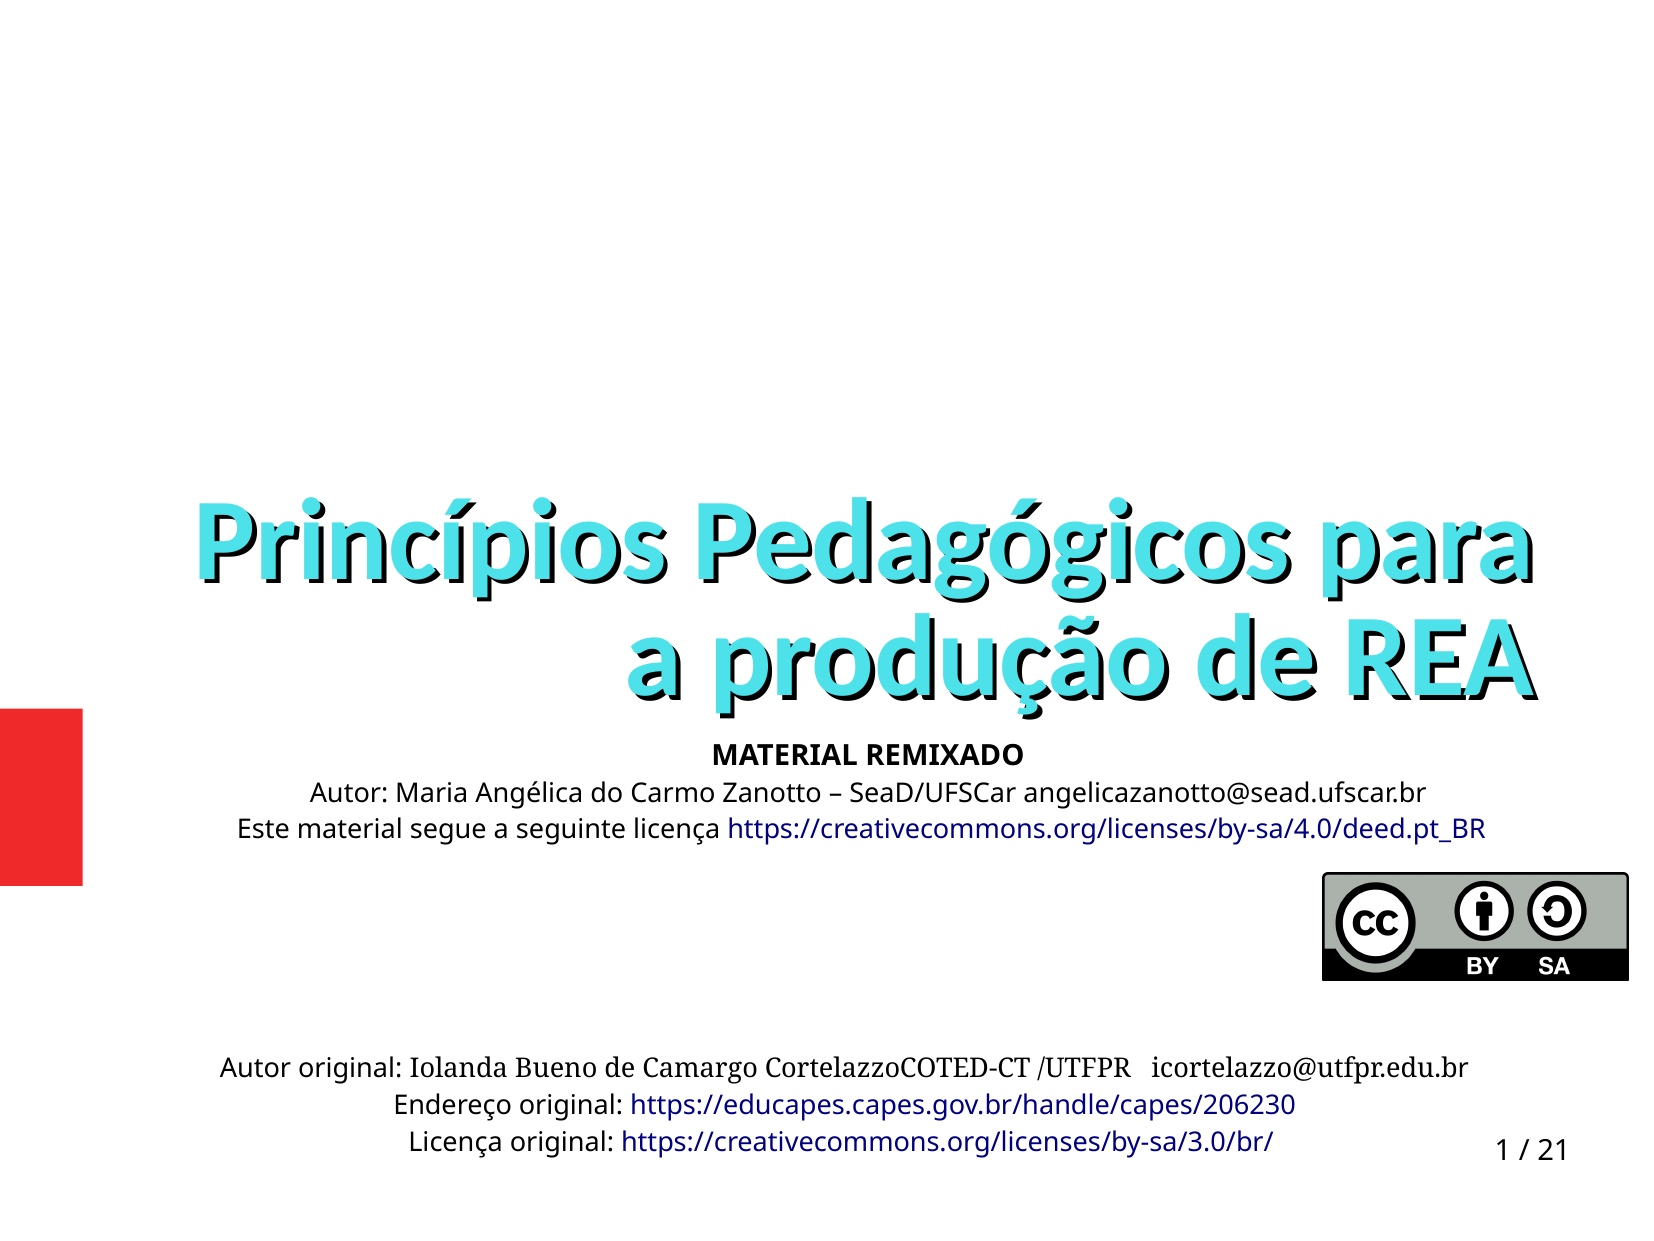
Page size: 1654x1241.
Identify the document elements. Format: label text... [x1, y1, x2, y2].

title Princípios Pedagógicos para a produção de REA [129, 472, 1536, 745]
subtitle Autor original: Iolanda Bueno de Camargo CortelazzoCOTED-CT /UTFPR icortelazzo@utfpr.edu.br Endereço original: https://educapes.capes.gov.br/handle/capes/206230 Licença original: https://creativecommons.org/licenses/by-sa/3.0/br/ [141, 1038, 1548, 1170]
text_box MATERIAL REMIXADO Autor: Maria Angélica do Carmo Zanotto – SeaD/UFSCar angelicazanotto@sead.ufscar.br Este material segue a seguinte licença https://creativecommons.org/licenses/by-sa/4.0/deed.pt_BR [165, 733, 1571, 884]
picture [1322, 872, 1629, 981]
